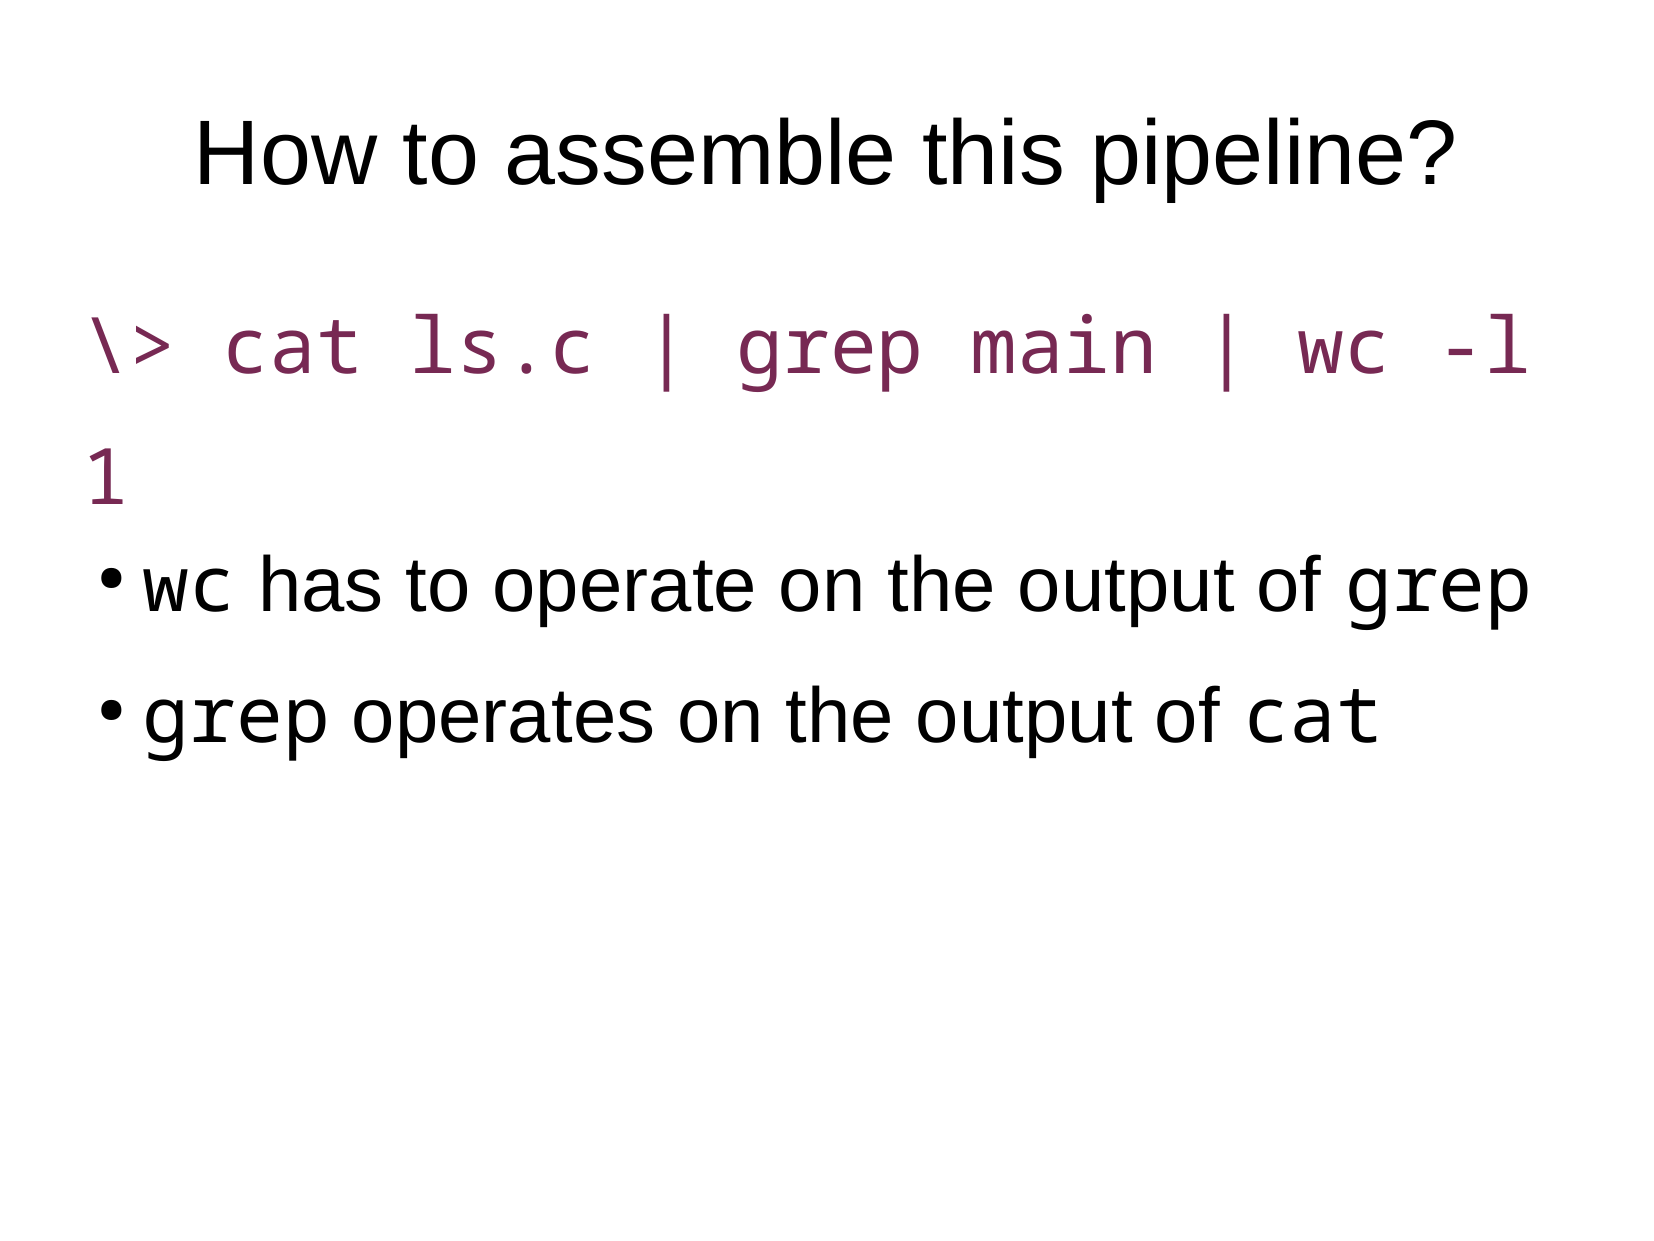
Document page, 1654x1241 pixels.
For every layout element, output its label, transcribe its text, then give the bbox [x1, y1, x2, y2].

list \> cat ls.c | grep main | wc -l 1 wc has to operate on the output of grep grep operates on the output of cat [82, 290, 1571, 976]
title How to assemble this pipeline? [82, 49, 1571, 257]
